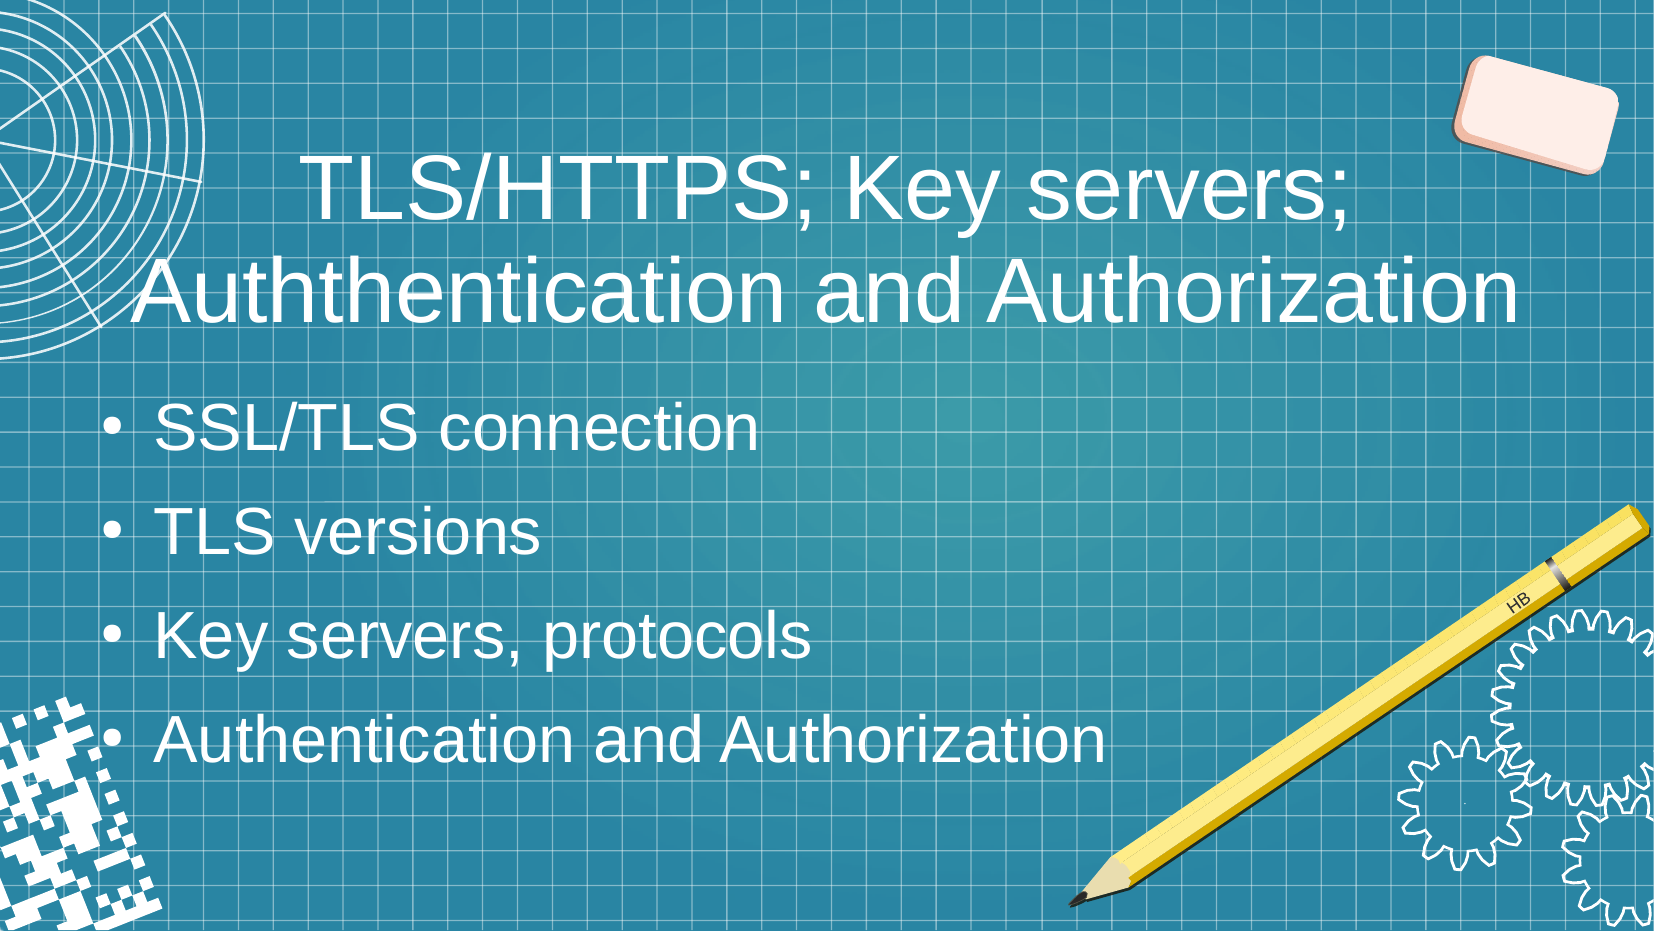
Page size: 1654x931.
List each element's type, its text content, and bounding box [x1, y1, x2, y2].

list SSL/TLS connection TLS versions Key servers, protocols Authentication and Authorization [82, 389, 1571, 842]
title TLS/HTTPS; Key servers; Auththentication and Authorization [82, 132, 1571, 346]
